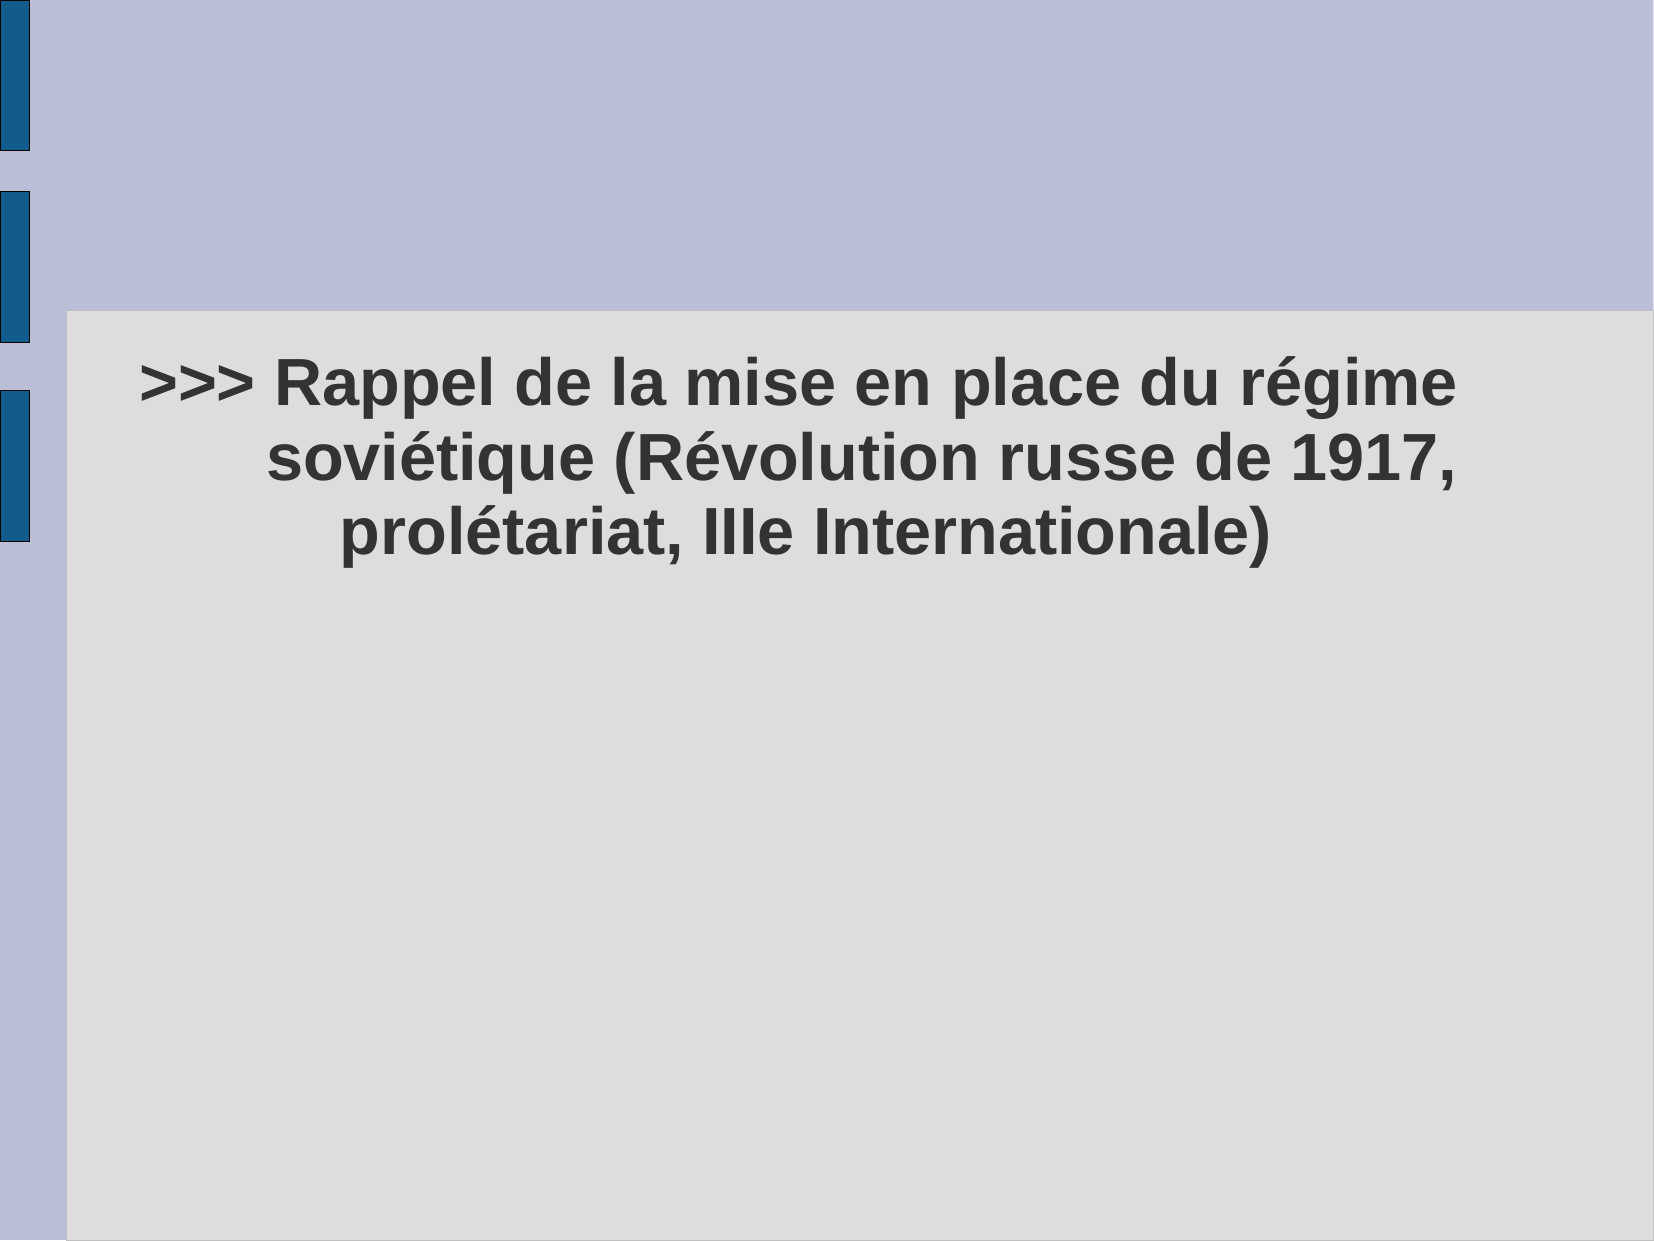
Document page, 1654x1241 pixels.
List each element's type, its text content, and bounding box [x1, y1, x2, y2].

list >>> Rappel de la mise en place du régime soviétique (Révolution russe de 1917, prolétariat, IIIe Internationale) [121, 344, 1534, 1127]
